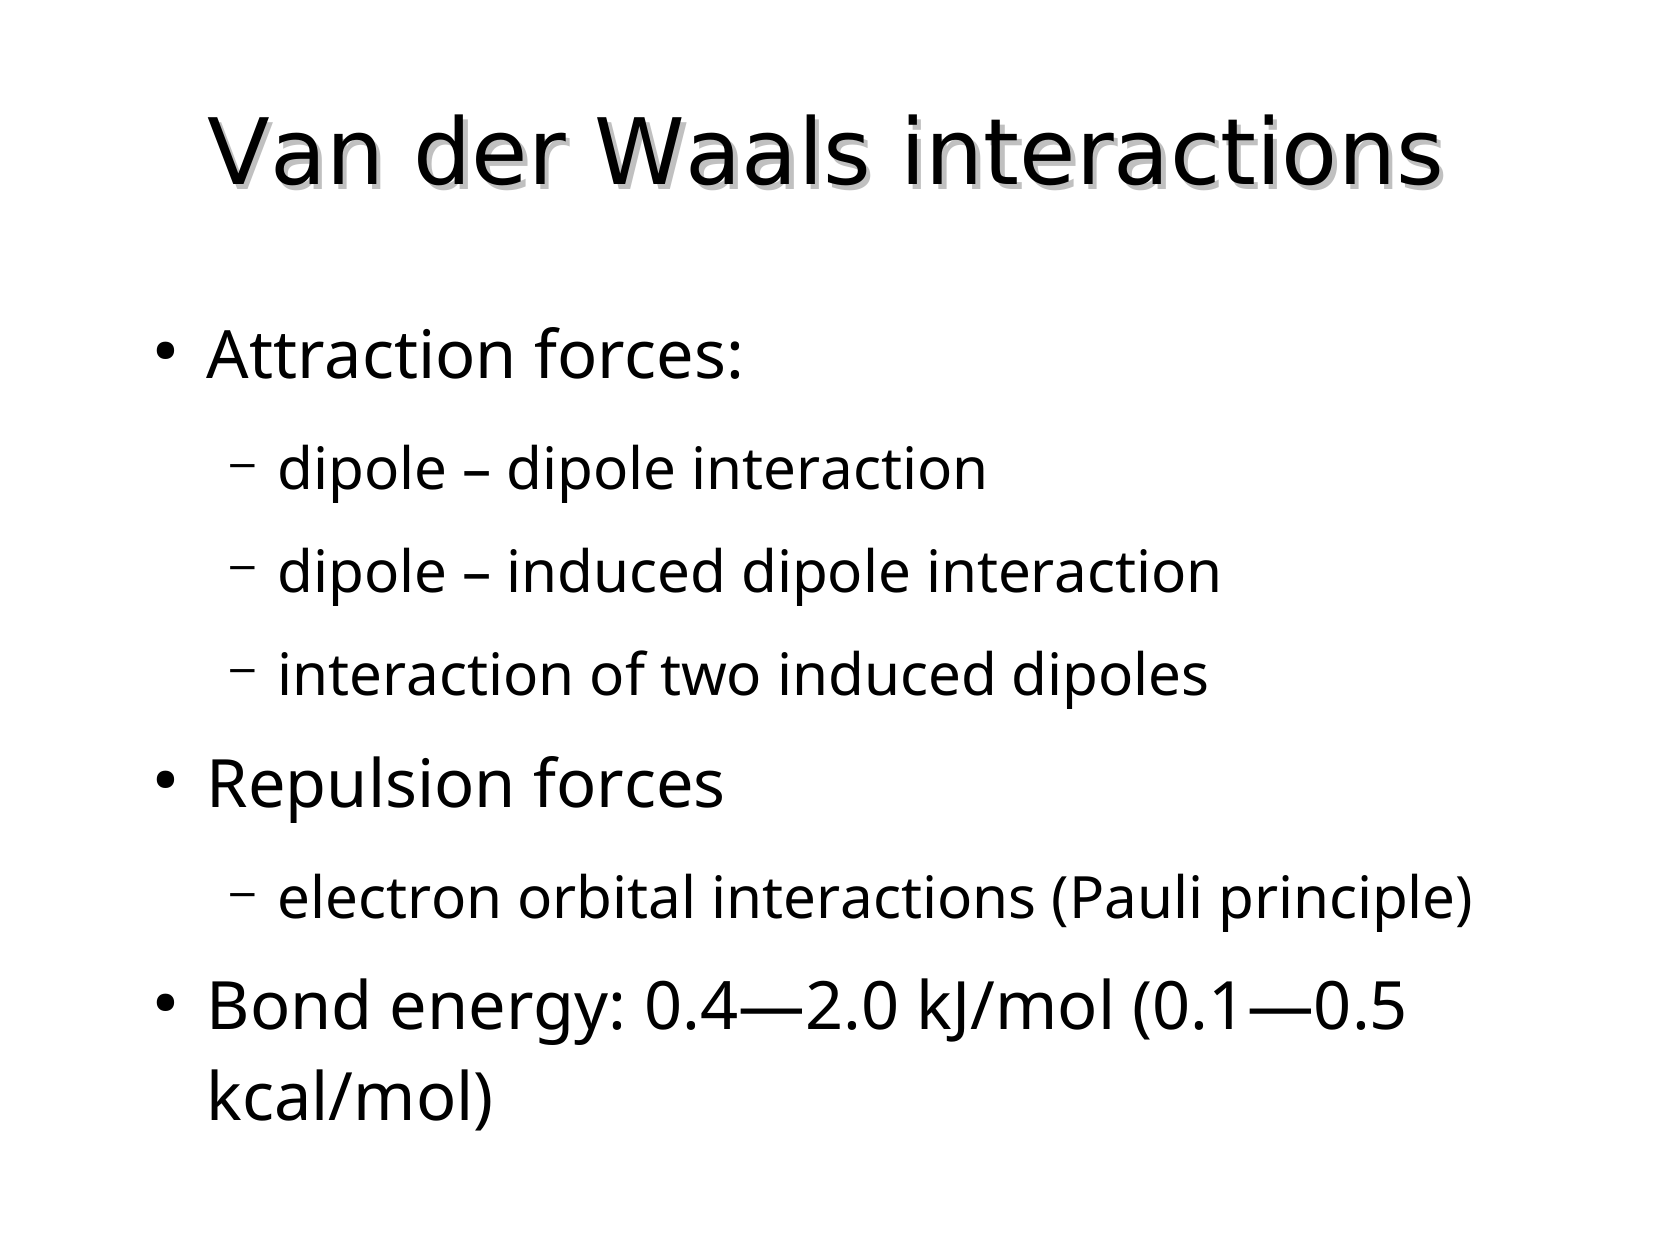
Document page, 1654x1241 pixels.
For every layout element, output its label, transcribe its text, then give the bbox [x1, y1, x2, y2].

list Attraction forces: dipole – dipole interaction dipole – induced dipole interaction interaction of two induced dipoles Repulsion forces electron orbital interactions (Pauli principle) Bond energy: 0.4—2.0 kJ/mol (0.1—0.5 kcal/mol) [135, 307, 1560, 1134]
title Van der Waals interactions [82, 45, 1571, 261]
